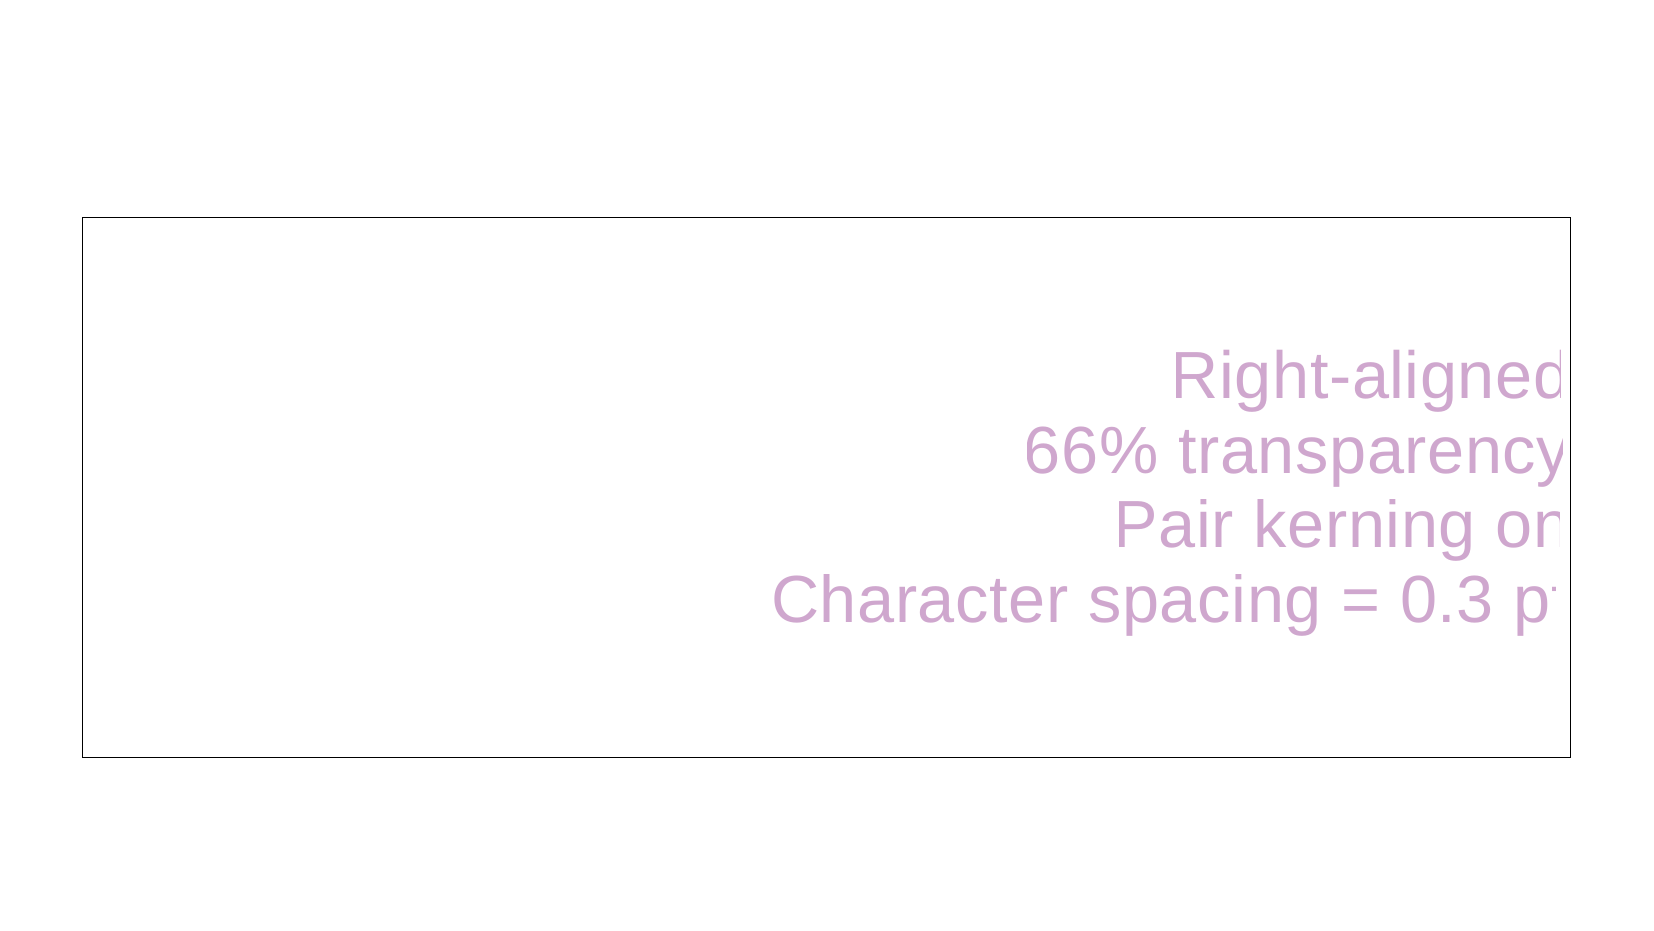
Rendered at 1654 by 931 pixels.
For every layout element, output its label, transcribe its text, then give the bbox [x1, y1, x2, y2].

subtitle Right-aligned 66% transparency Pair kerning on Character spacing = 0.3 pt [82, 217, 1571, 758]
